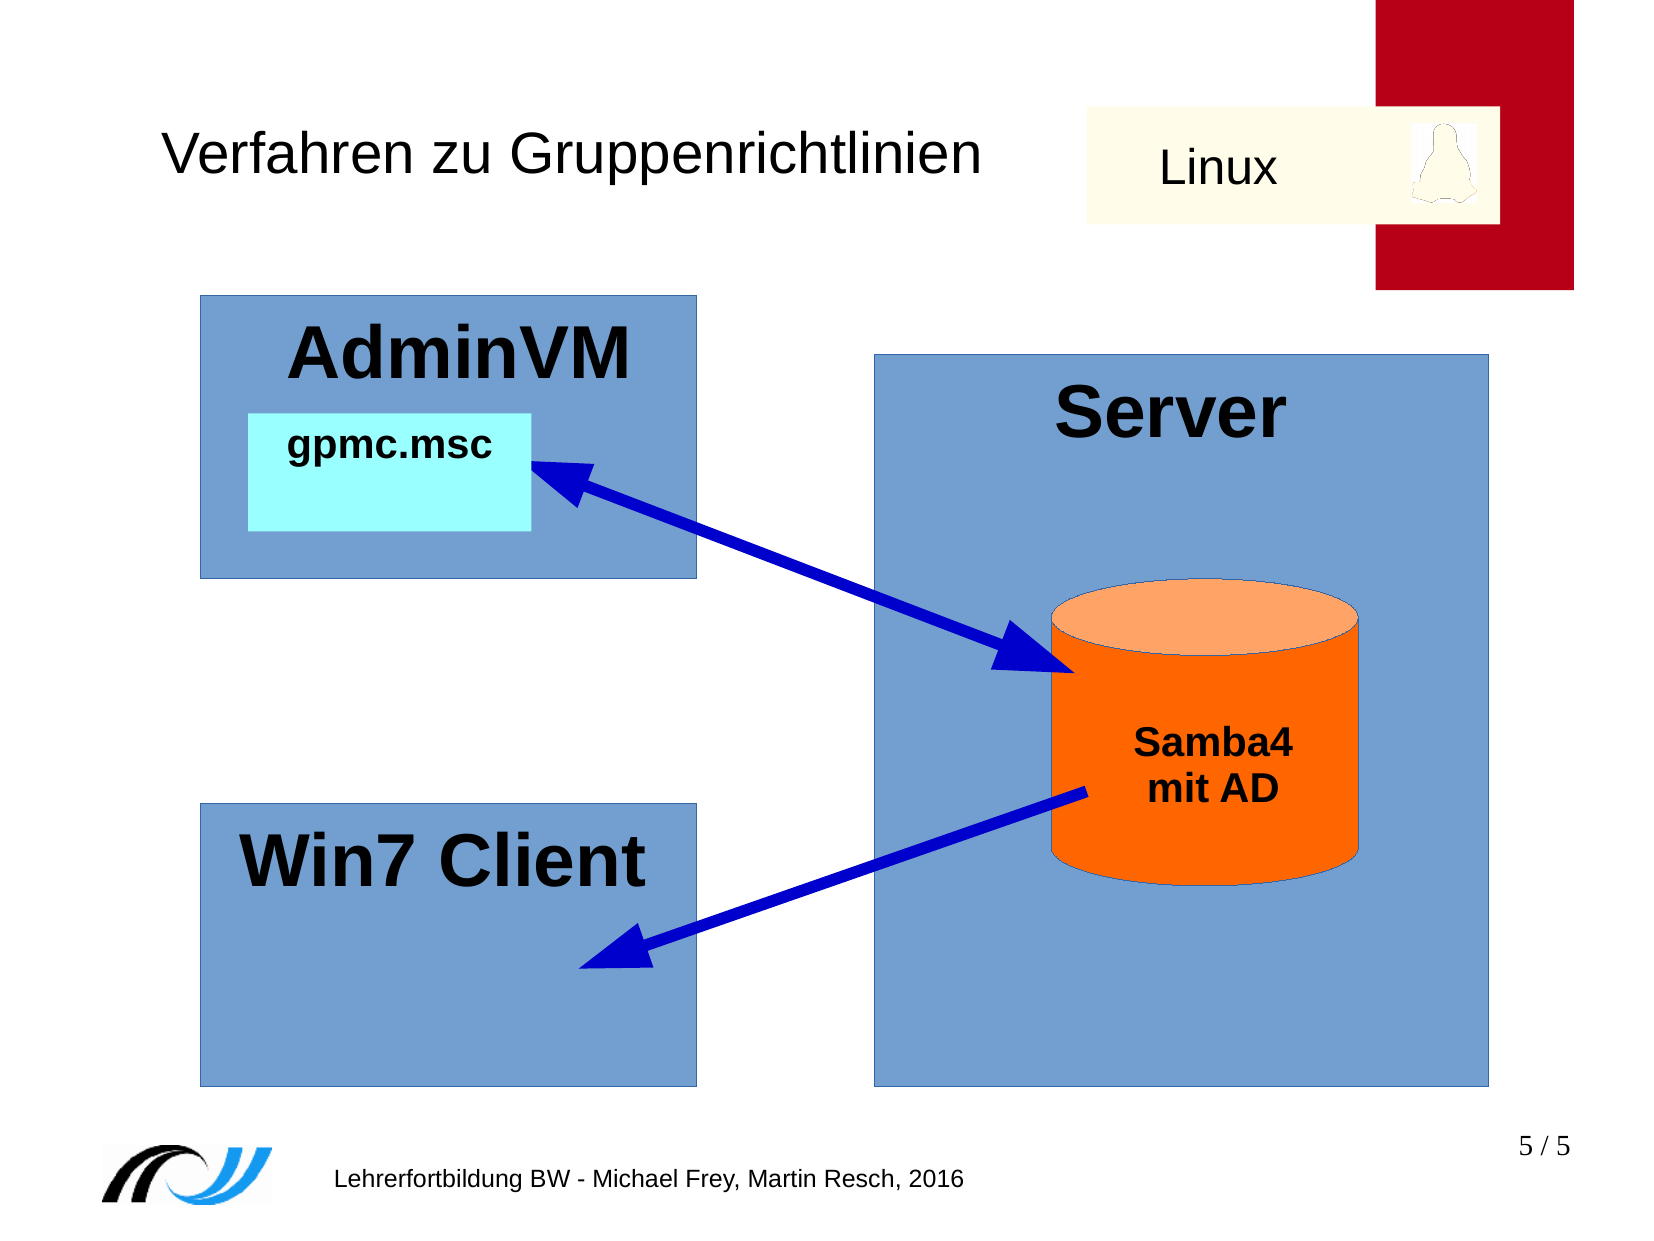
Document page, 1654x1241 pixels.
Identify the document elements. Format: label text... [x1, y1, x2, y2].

title Verfahren zu Gruppenrichtlinien [82, 49, 1063, 257]
text_box Server [1039, 361, 1303, 461]
text_box gpmc.msc [248, 413, 532, 532]
text_box AdminVM [271, 302, 648, 402]
text_box [200, 803, 697, 1087]
text_box [874, 354, 1489, 1087]
text_box Win7 Client [224, 810, 674, 910]
text_box Lehrerfortbildung BW - Michael Frey, Martin Resch, 2016 [319, 1157, 982, 1201]
text_box Samba4 mit AD [1118, 710, 1309, 821]
picture [102, 1145, 272, 1205]
text_box [200, 295, 697, 579]
